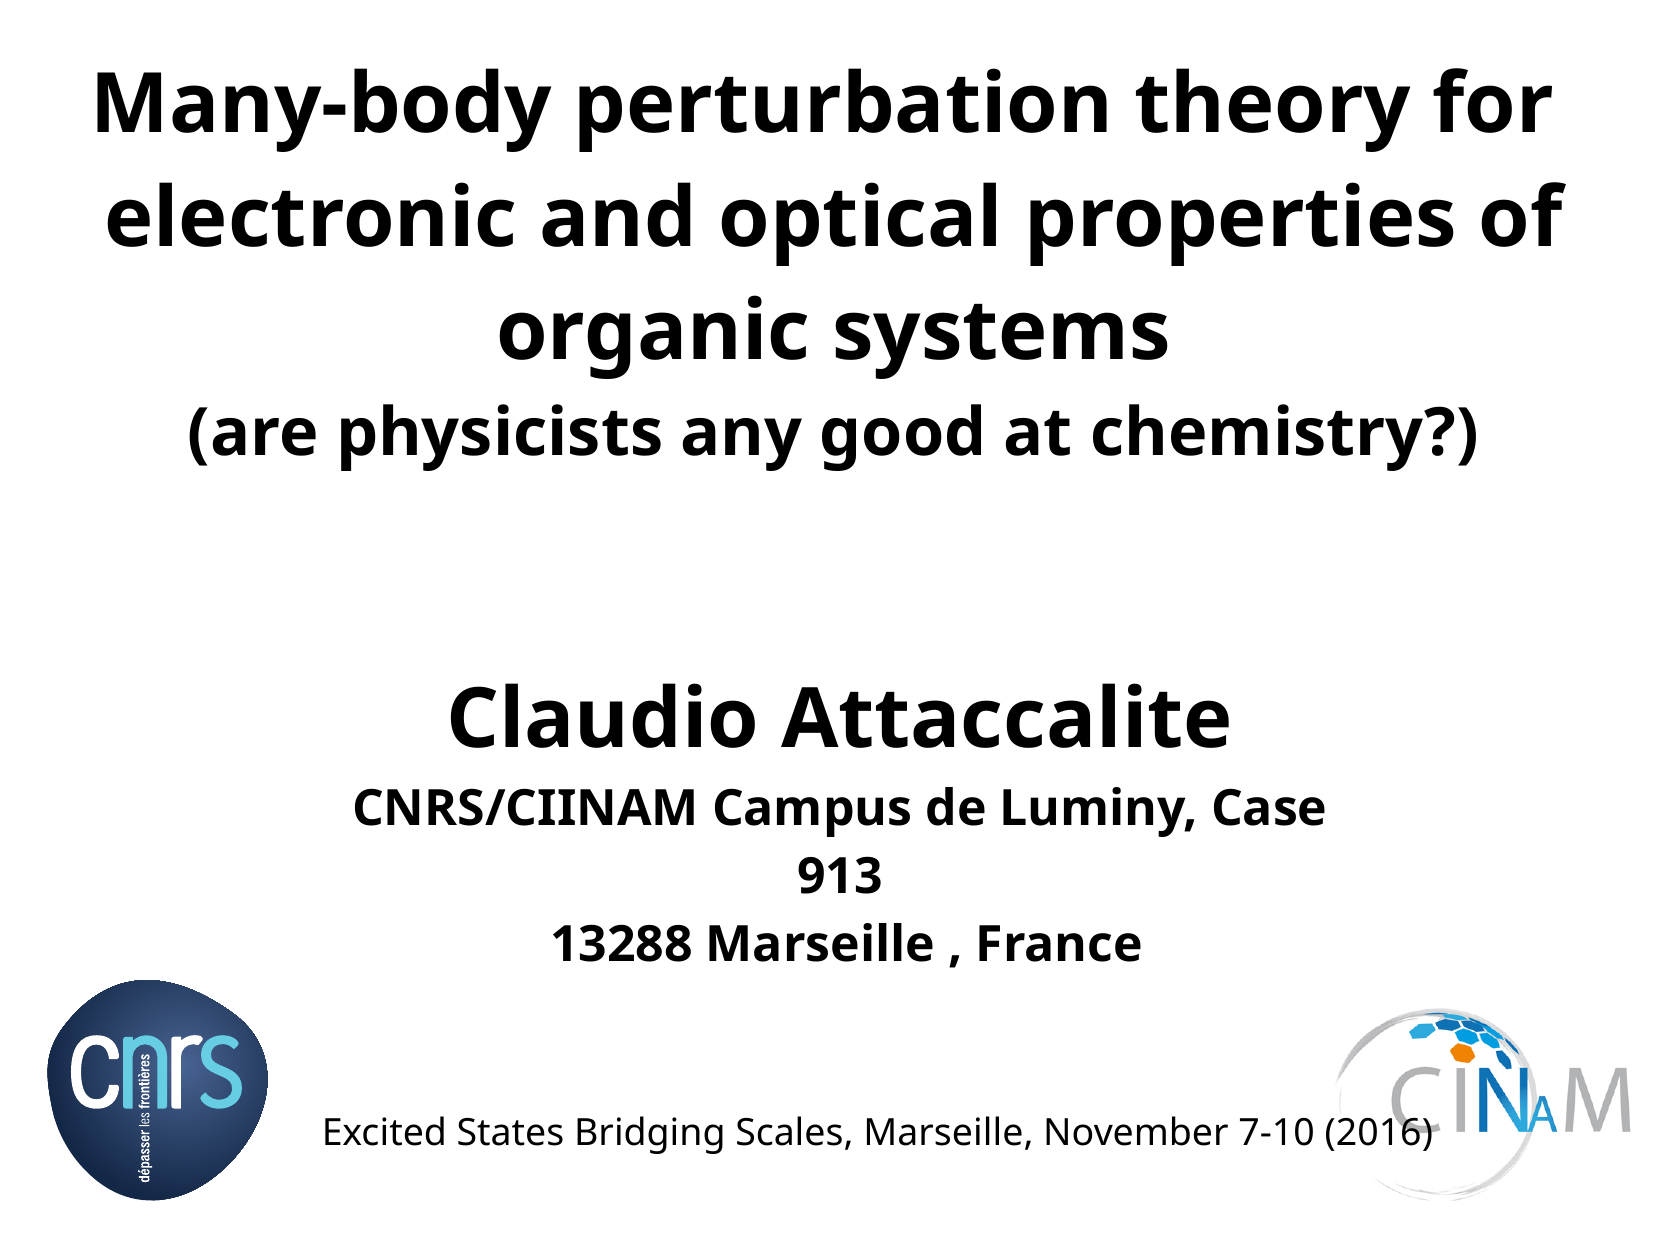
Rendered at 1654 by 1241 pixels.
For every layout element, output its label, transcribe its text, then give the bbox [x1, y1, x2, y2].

title Many-body perturbation theory for electronic and optical properties of organic systems (are physicists any good at chemistry?) [90, 53, 1579, 466]
picture [1335, 1008, 1636, 1219]
text_box Excited States Bridging Scales, Marseille, November 7-10 (2016) [307, 1098, 1300, 1160]
picture [45, 975, 271, 1204]
text_box Claudio Attaccalite CNRS/CIINAM Campus de Luminy, Case 913 13288 Marseille , France [330, 704, 1351, 930]
